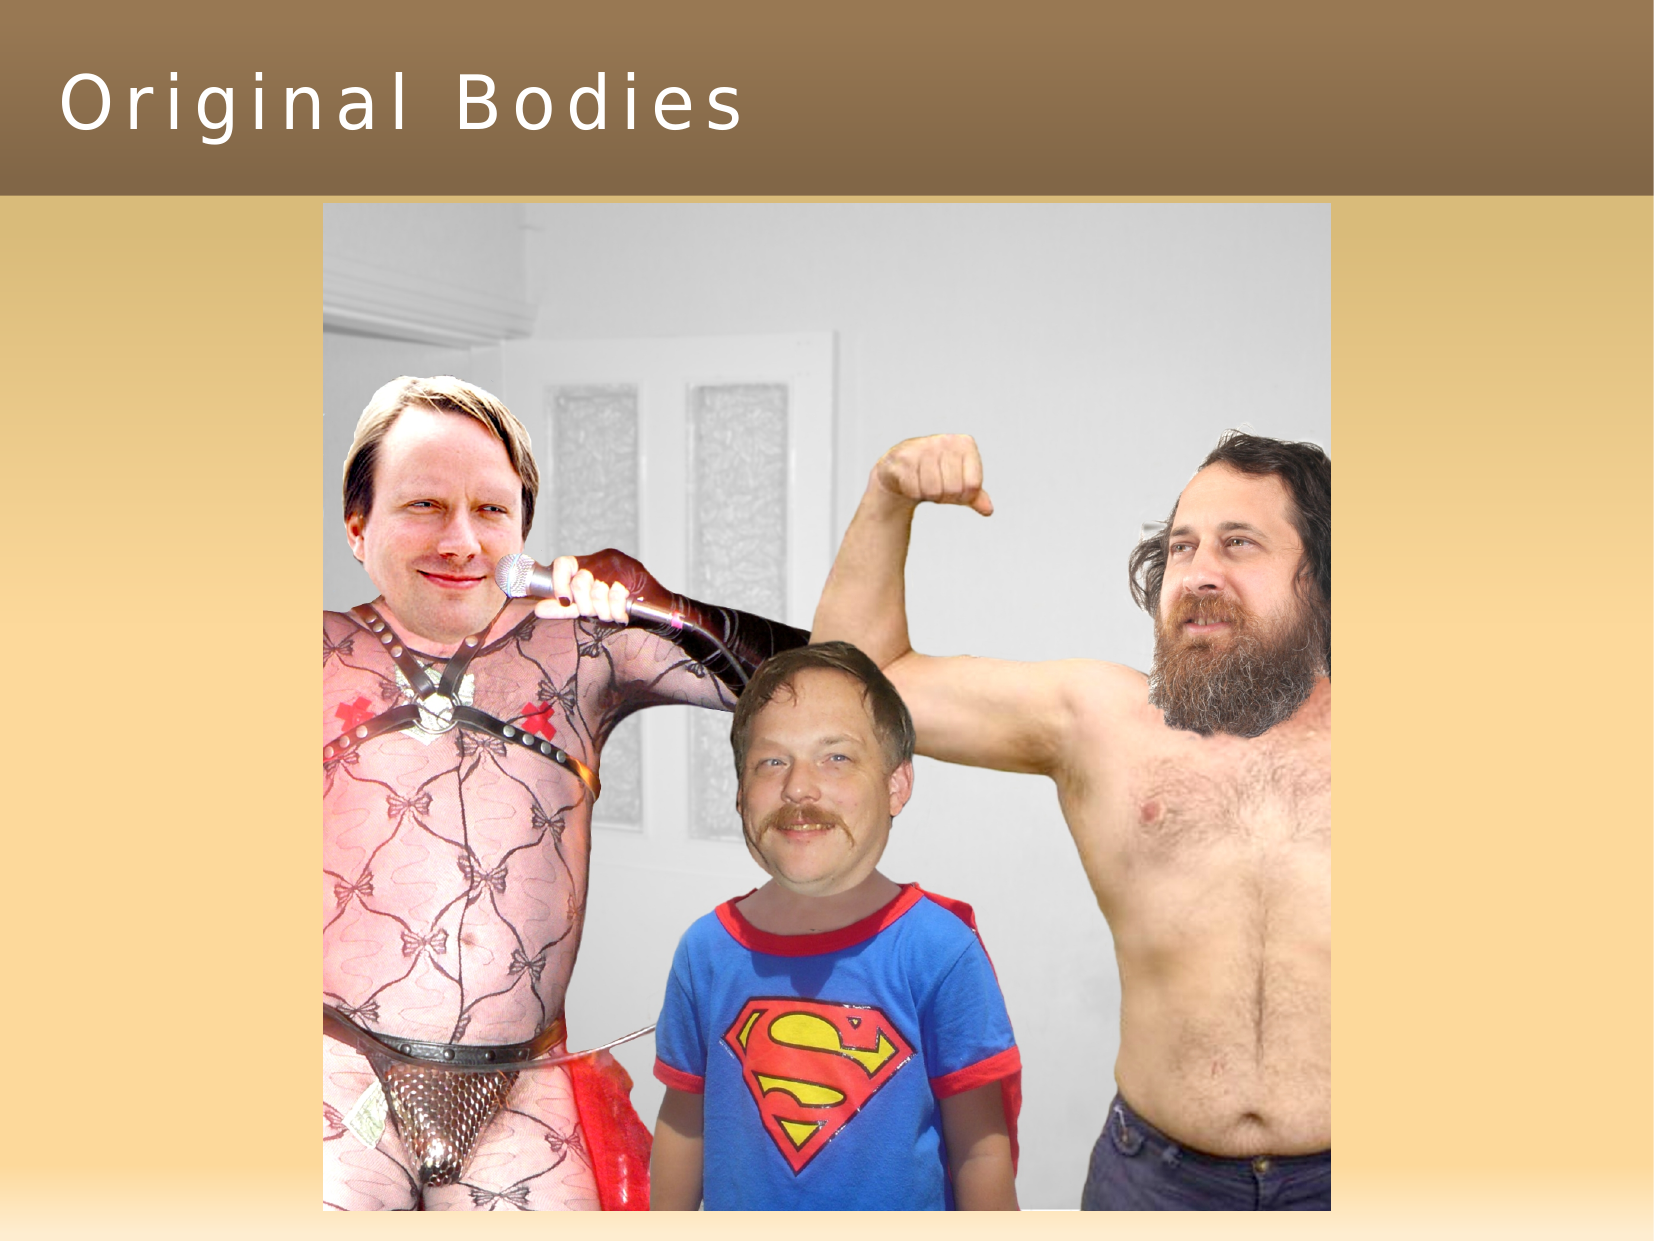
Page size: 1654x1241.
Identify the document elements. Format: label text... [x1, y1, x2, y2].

picture [0, 0, 1654, 1241]
title Original Bodies [59, 29, 1595, 178]
